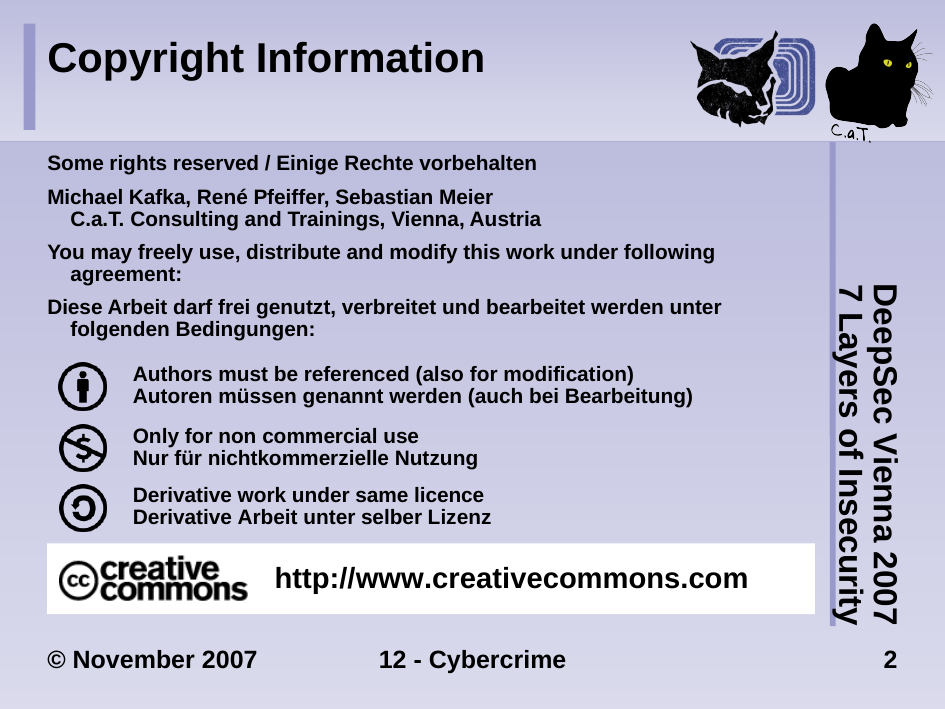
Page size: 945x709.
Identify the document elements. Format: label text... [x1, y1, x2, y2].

text_box http://www.creativecommons.com [259, 555, 804, 604]
title Copyright Information [47, 37, 813, 130]
picture [59, 555, 249, 602]
picture [685, 23, 934, 143]
text_box Only for non commercial use Nur für nichtkommerzielle Nutzung [118, 417, 804, 476]
text_box Derivative work under same licence Derivative Arbeit unter selber Lizenz [118, 476, 804, 538]
text_box Authors must be referenced (also for modification) Autoren müssen genannt werden (auch bei Bearbeitung) [118, 355, 804, 417]
picture [58, 362, 107, 411]
text_box [47, 543, 815, 615]
picture [59, 484, 107, 532]
picture [59, 424, 107, 473]
list Some rights reserved / Einige Rechte vorbehalten Michael Kafka, René Pfeiffer, Sebastian Meier C.a.T. Consulting and Trainings, Vienna, Austria You may freely use, distribute and modify this work under following agreement: Diese Arbeit darf frei genutzt, verbreitet und bearbeitet werden unter folgenden Bedingungen: [47, 153, 815, 355]
